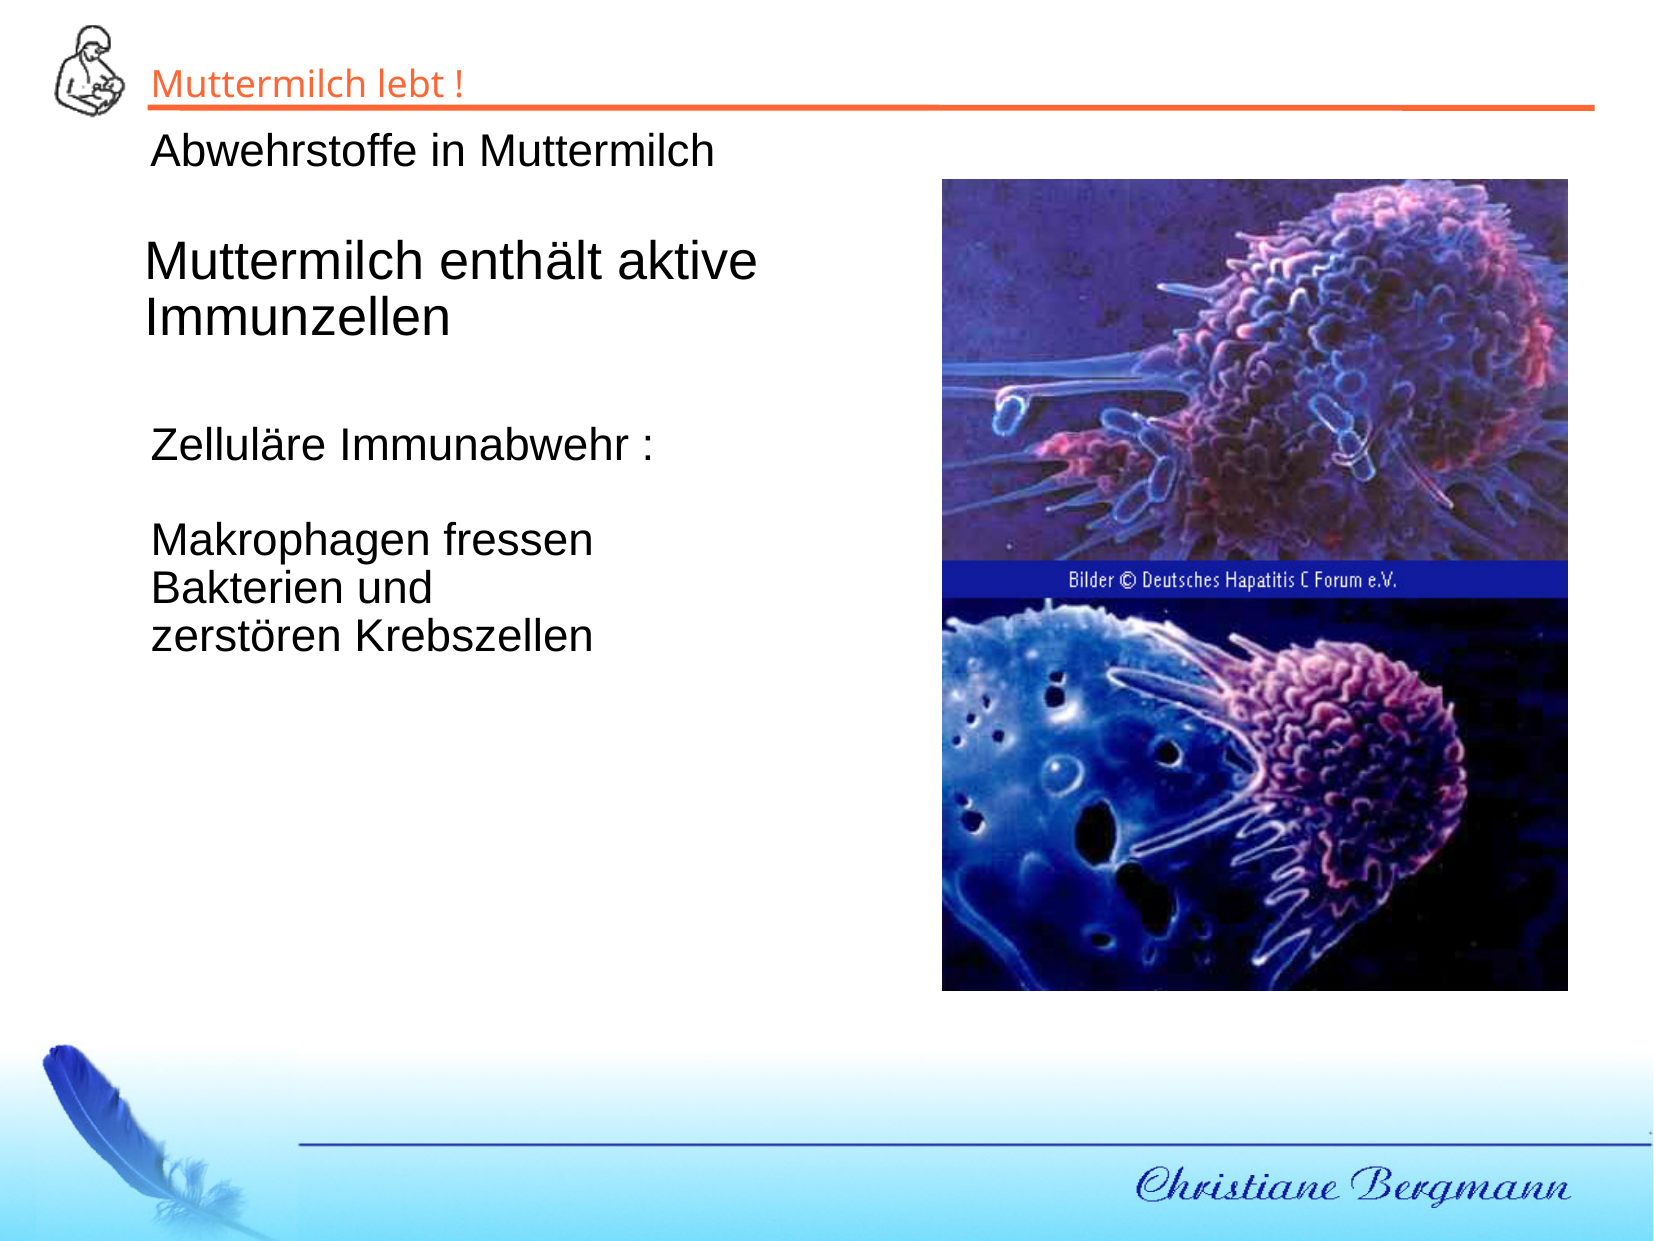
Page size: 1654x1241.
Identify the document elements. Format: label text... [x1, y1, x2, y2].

text_box Zelluläre Immunabwehr : Makrophagen fressen Bakterien und zerstören Krebszellen [135, 414, 749, 669]
text_box Muttermilch lebt ! [135, 41, 531, 117]
picture [942, 179, 1568, 991]
picture [54, 24, 130, 119]
picture [0, 1033, 1654, 1241]
text_box Muttermilch enthält aktive Immunzellen [129, 227, 942, 355]
text_box Abwehrstoffe in Muttermilch [135, 120, 1595, 184]
